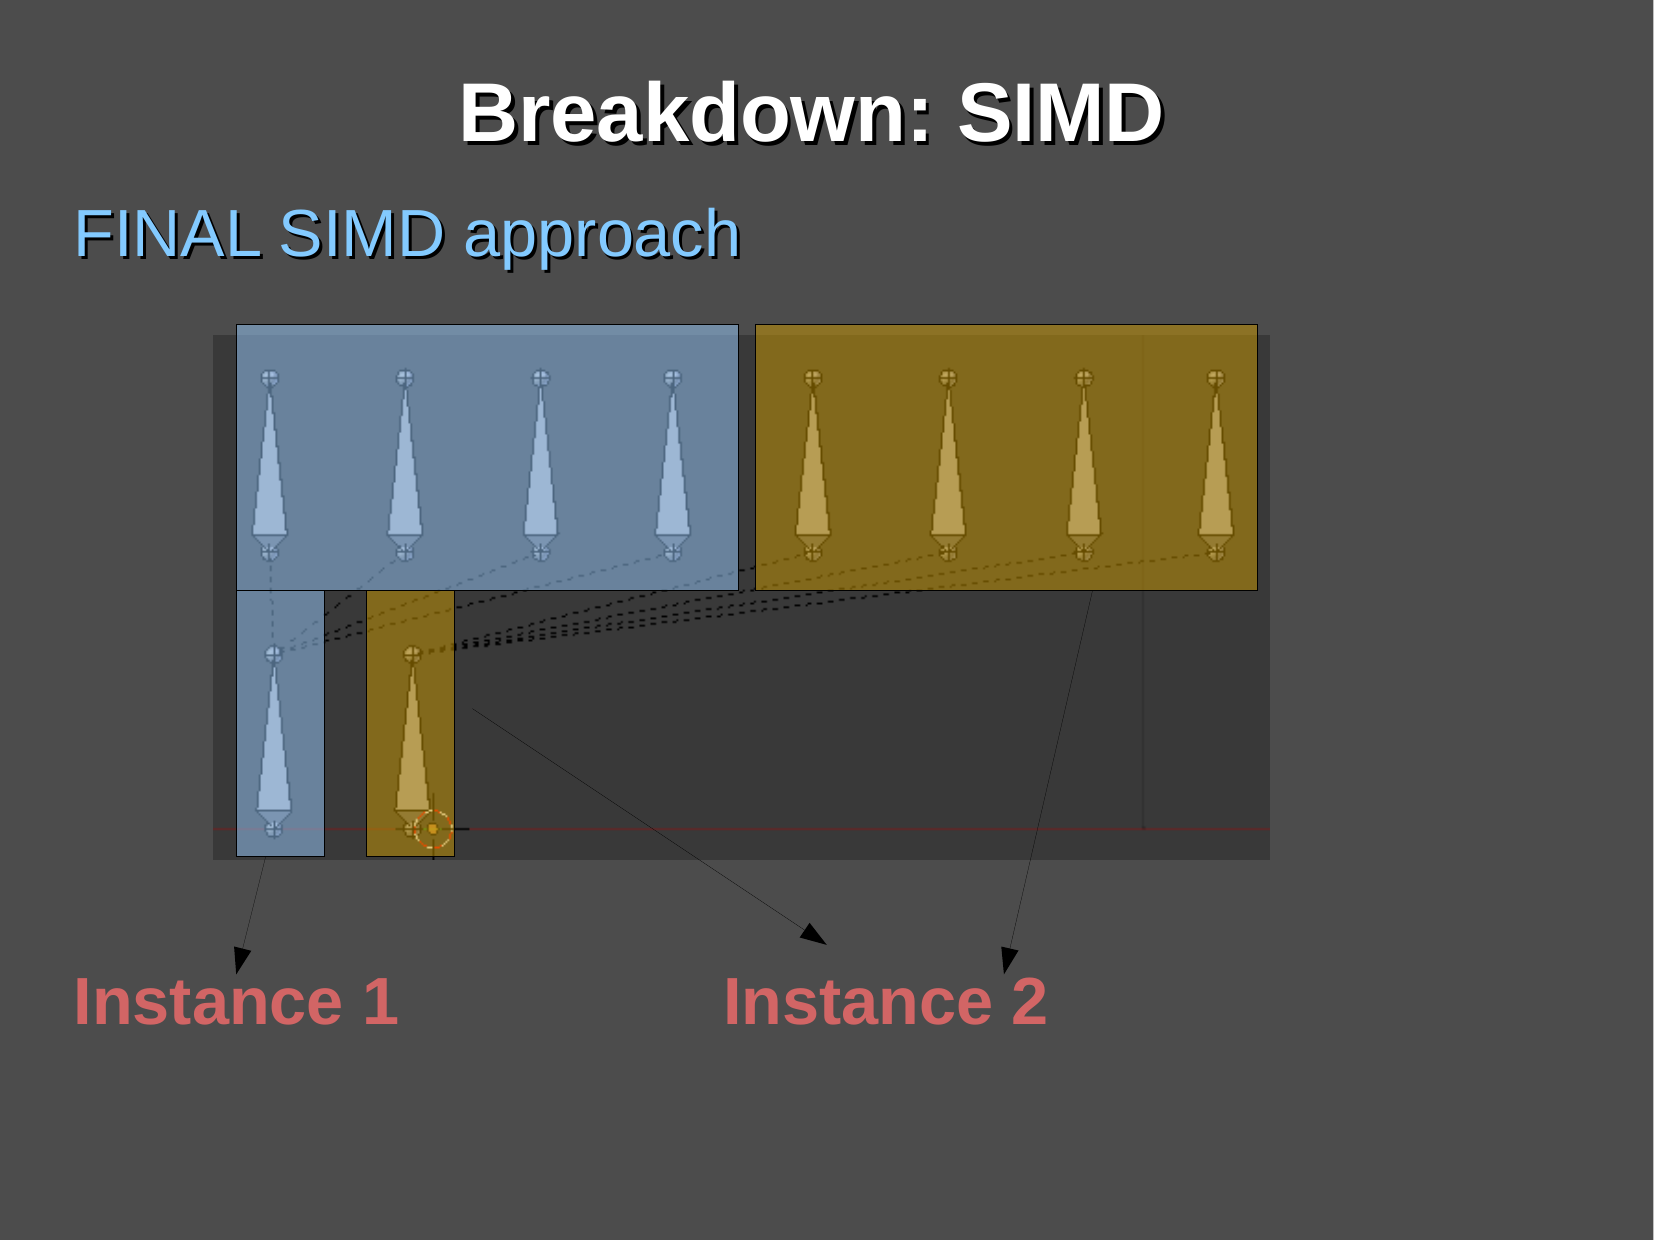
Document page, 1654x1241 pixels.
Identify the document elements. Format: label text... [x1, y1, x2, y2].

text_box [236, 324, 739, 857]
picture [1031, 335, 1270, 860]
picture [266, 335, 1092, 860]
text_box FINAL SIMD approach [59, 189, 1565, 279]
picture [213, 335, 265, 860]
text_box Instance 1 [59, 956, 443, 1047]
text_box Instance 2 [708, 956, 1093, 1047]
text_box [755, 324, 1258, 591]
text_box Breakdown: SIMD [88, 59, 1536, 168]
